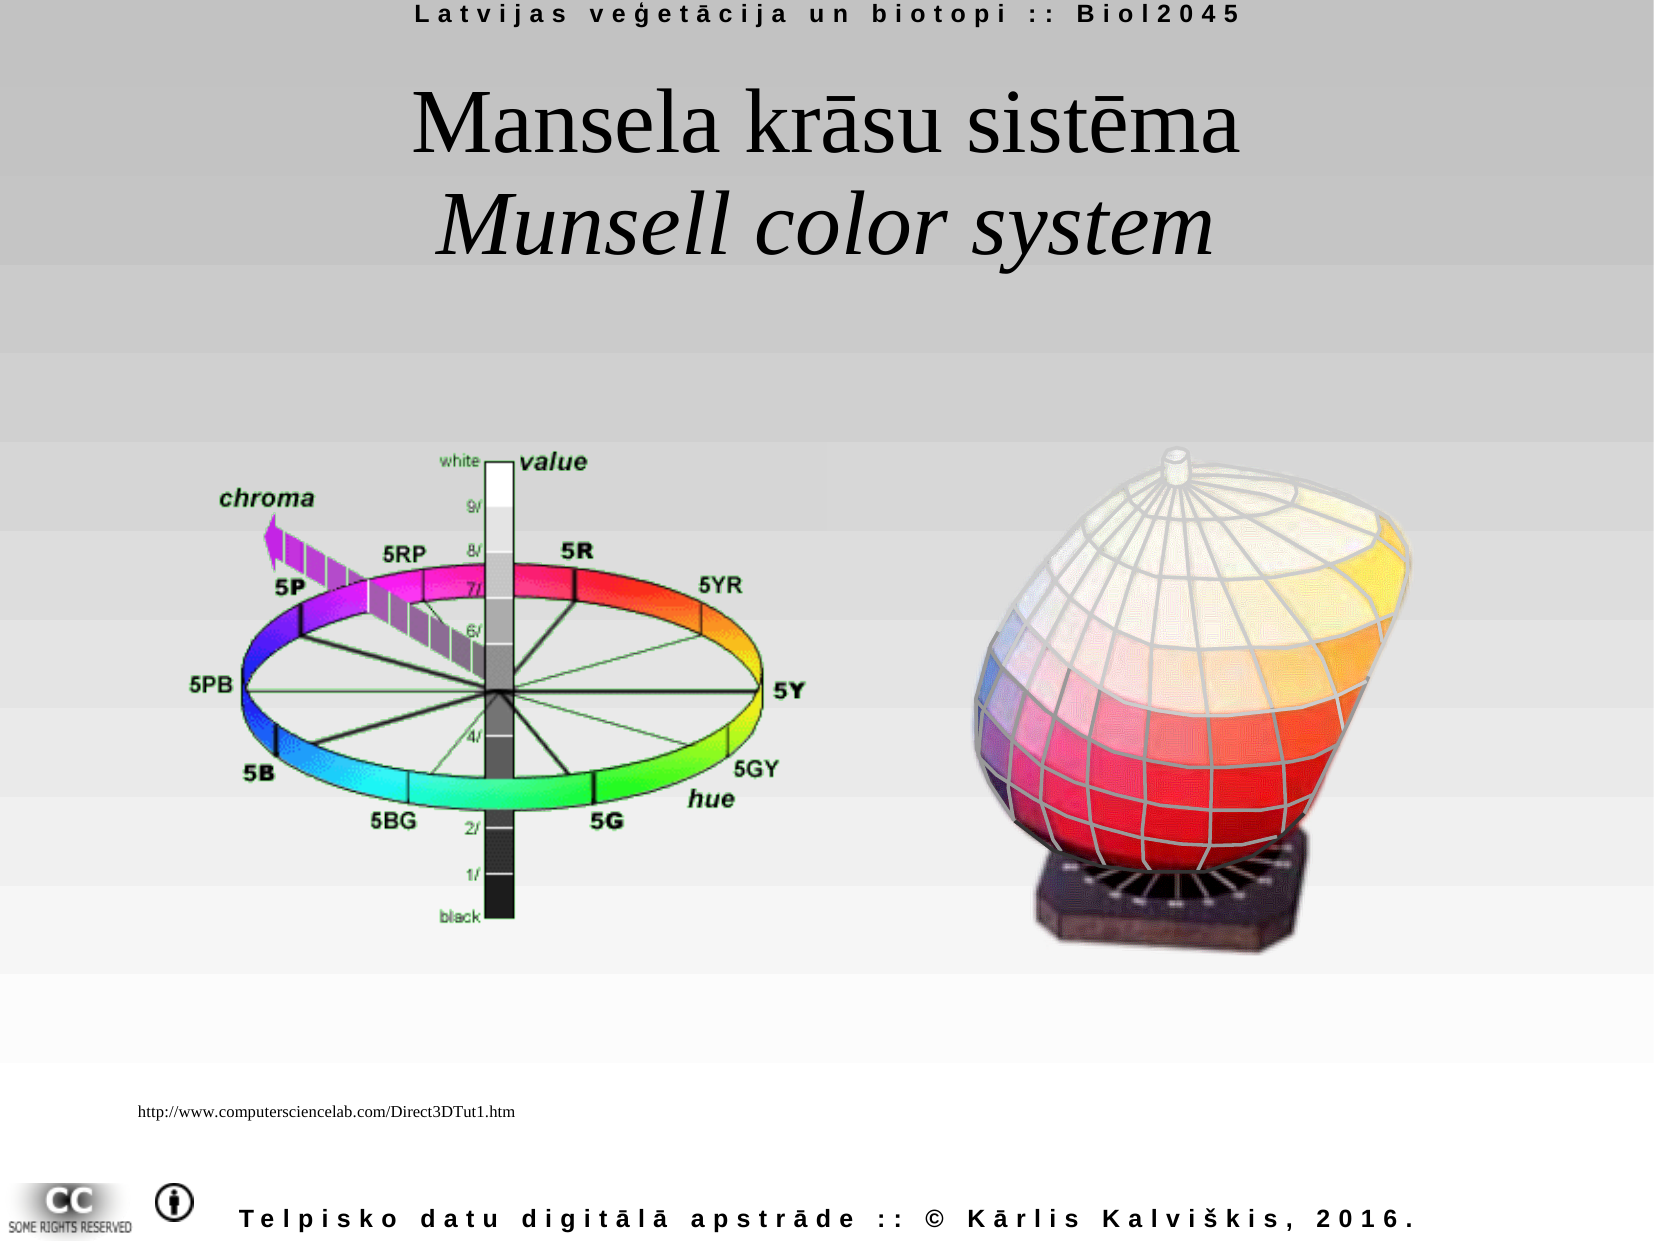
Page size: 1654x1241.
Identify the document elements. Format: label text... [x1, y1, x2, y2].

title Mansela krāsu sistēma Munsell color system [29, 49, 1625, 296]
picture [0, 0, 1654, 1241]
text_box http://www.computersciencelab.com/Direct3DTut1.htm [140, 1102, 517, 1121]
